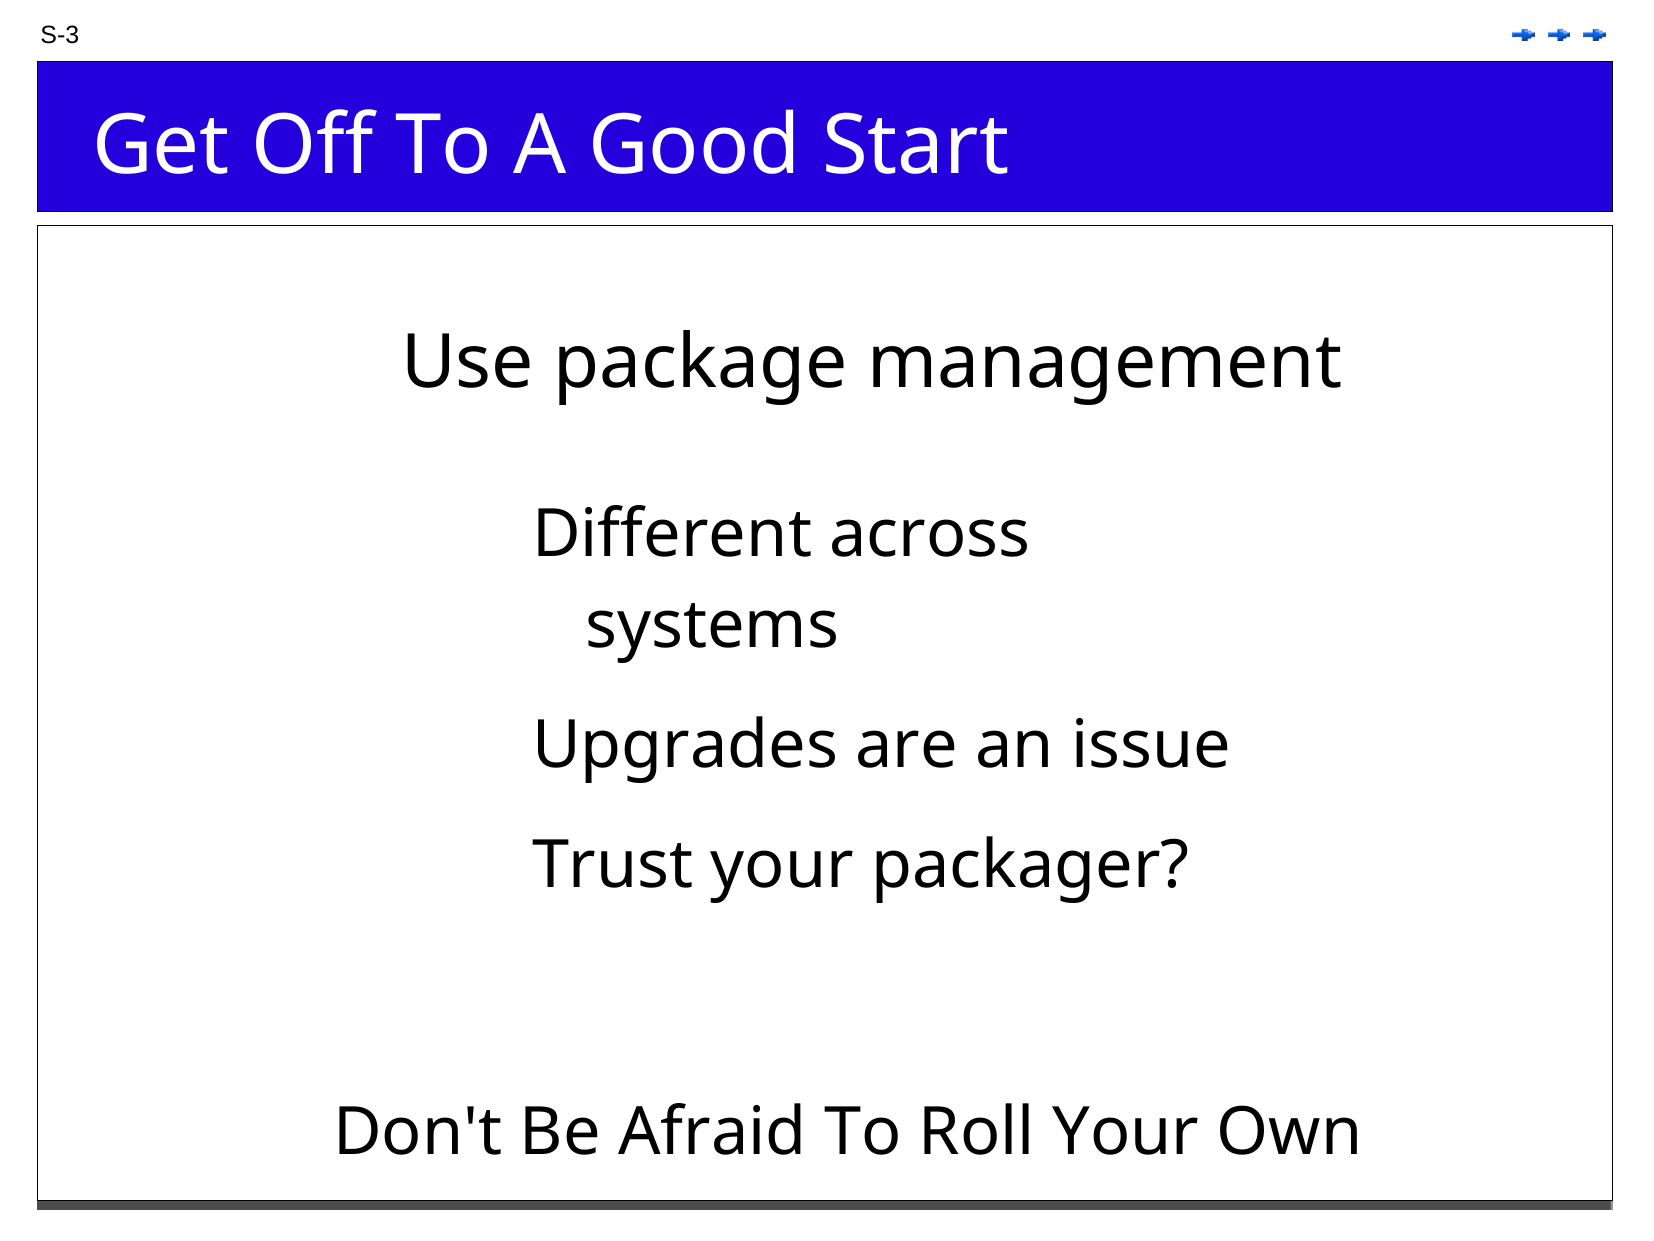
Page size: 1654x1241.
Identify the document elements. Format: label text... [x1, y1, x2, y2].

list Different across systems Upgrades are an issue Trust your packager? [514, 485, 1241, 938]
text_box Don't Be Afraid To Roll Your Own [318, 1076, 1336, 1172]
text_box Use package management [386, 300, 1268, 405]
picture [1512, 29, 1535, 41]
picture [1548, 29, 1570, 41]
text_box S-3 [25, 13, 113, 70]
text_box Get Off To A Good Start [77, 77, 982, 193]
text_box [37, 61, 1613, 212]
text_box [37, 225, 1613, 1201]
picture [1583, 29, 1606, 41]
